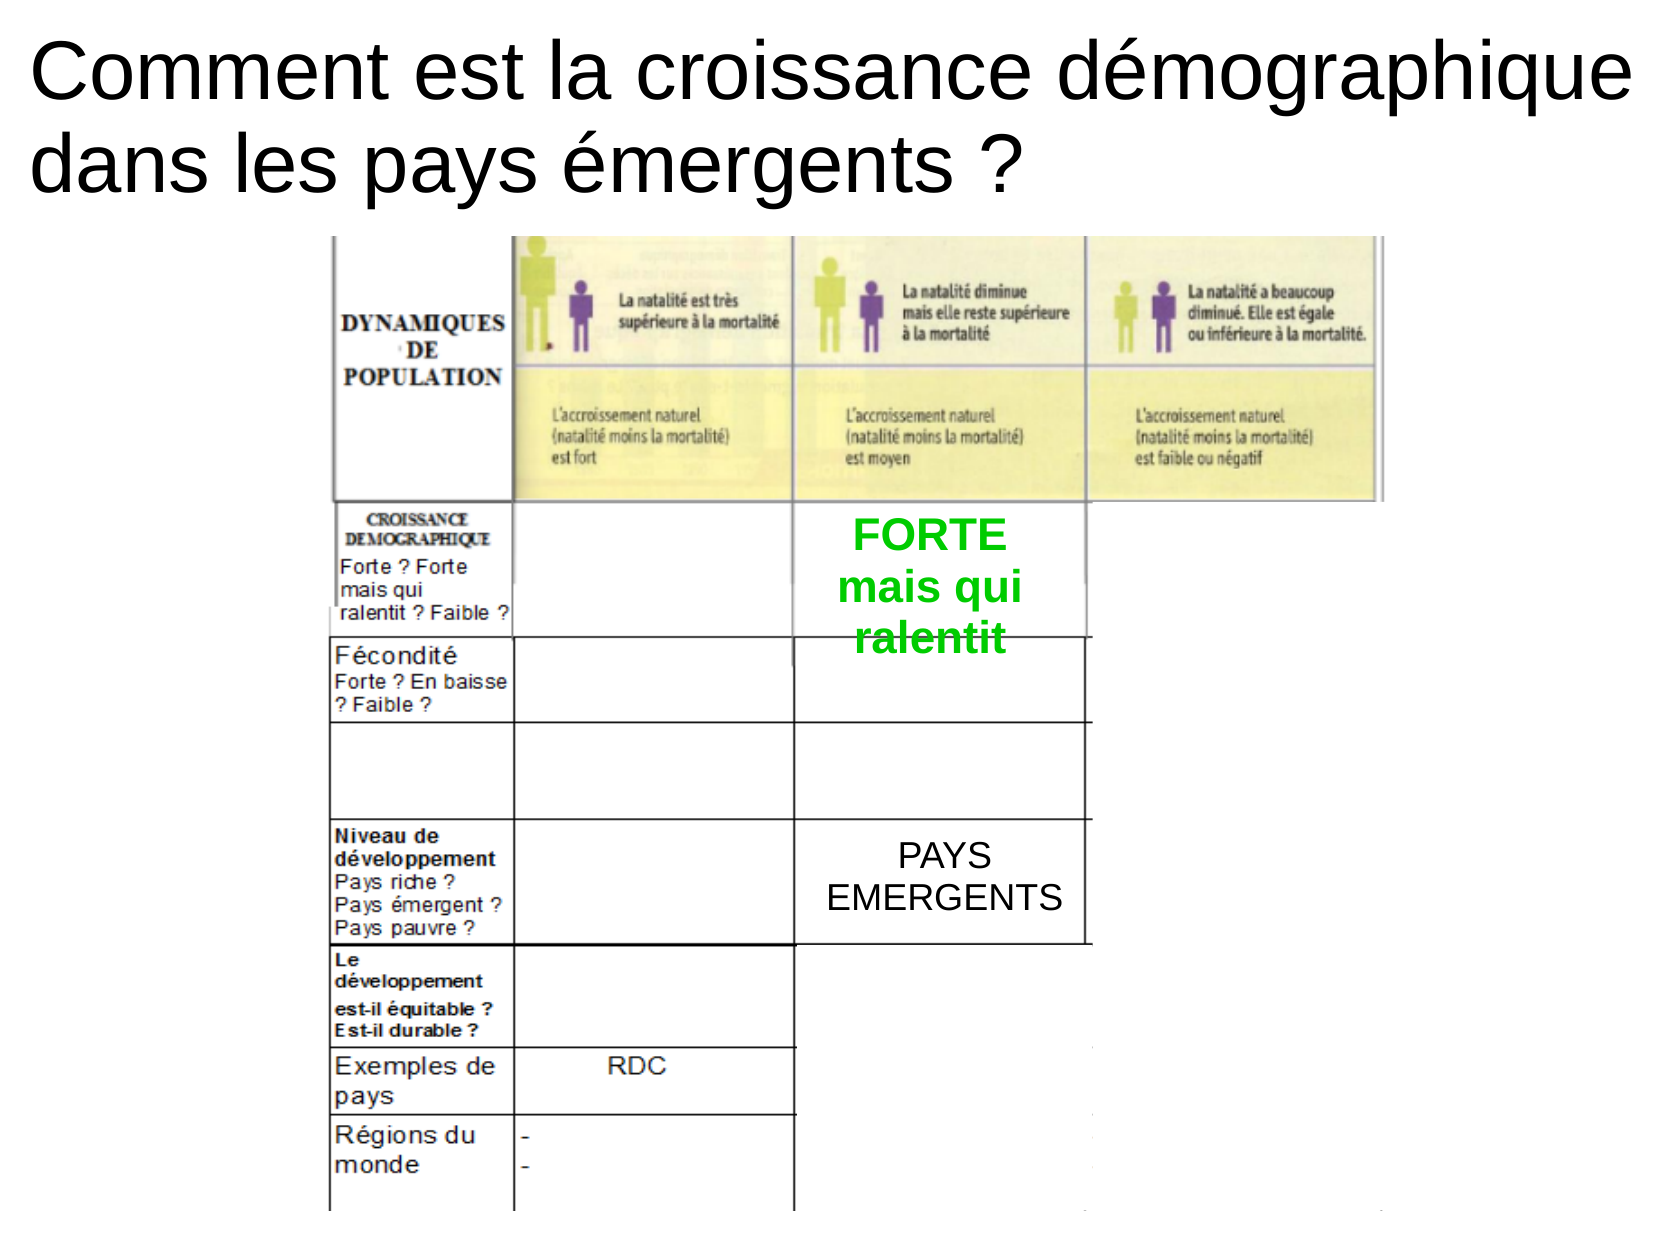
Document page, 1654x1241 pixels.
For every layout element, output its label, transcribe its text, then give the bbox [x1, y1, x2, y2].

picture [324, 236, 1388, 1211]
text_box [797, 501, 1388, 1211]
text_box FORTE mais qui ralentit [797, 501, 1063, 674]
title Comment est la croissance démographique dans les pays émergents ? [29, 0, 1654, 237]
text_box PAYS EMERGENTS [797, 826, 1092, 926]
